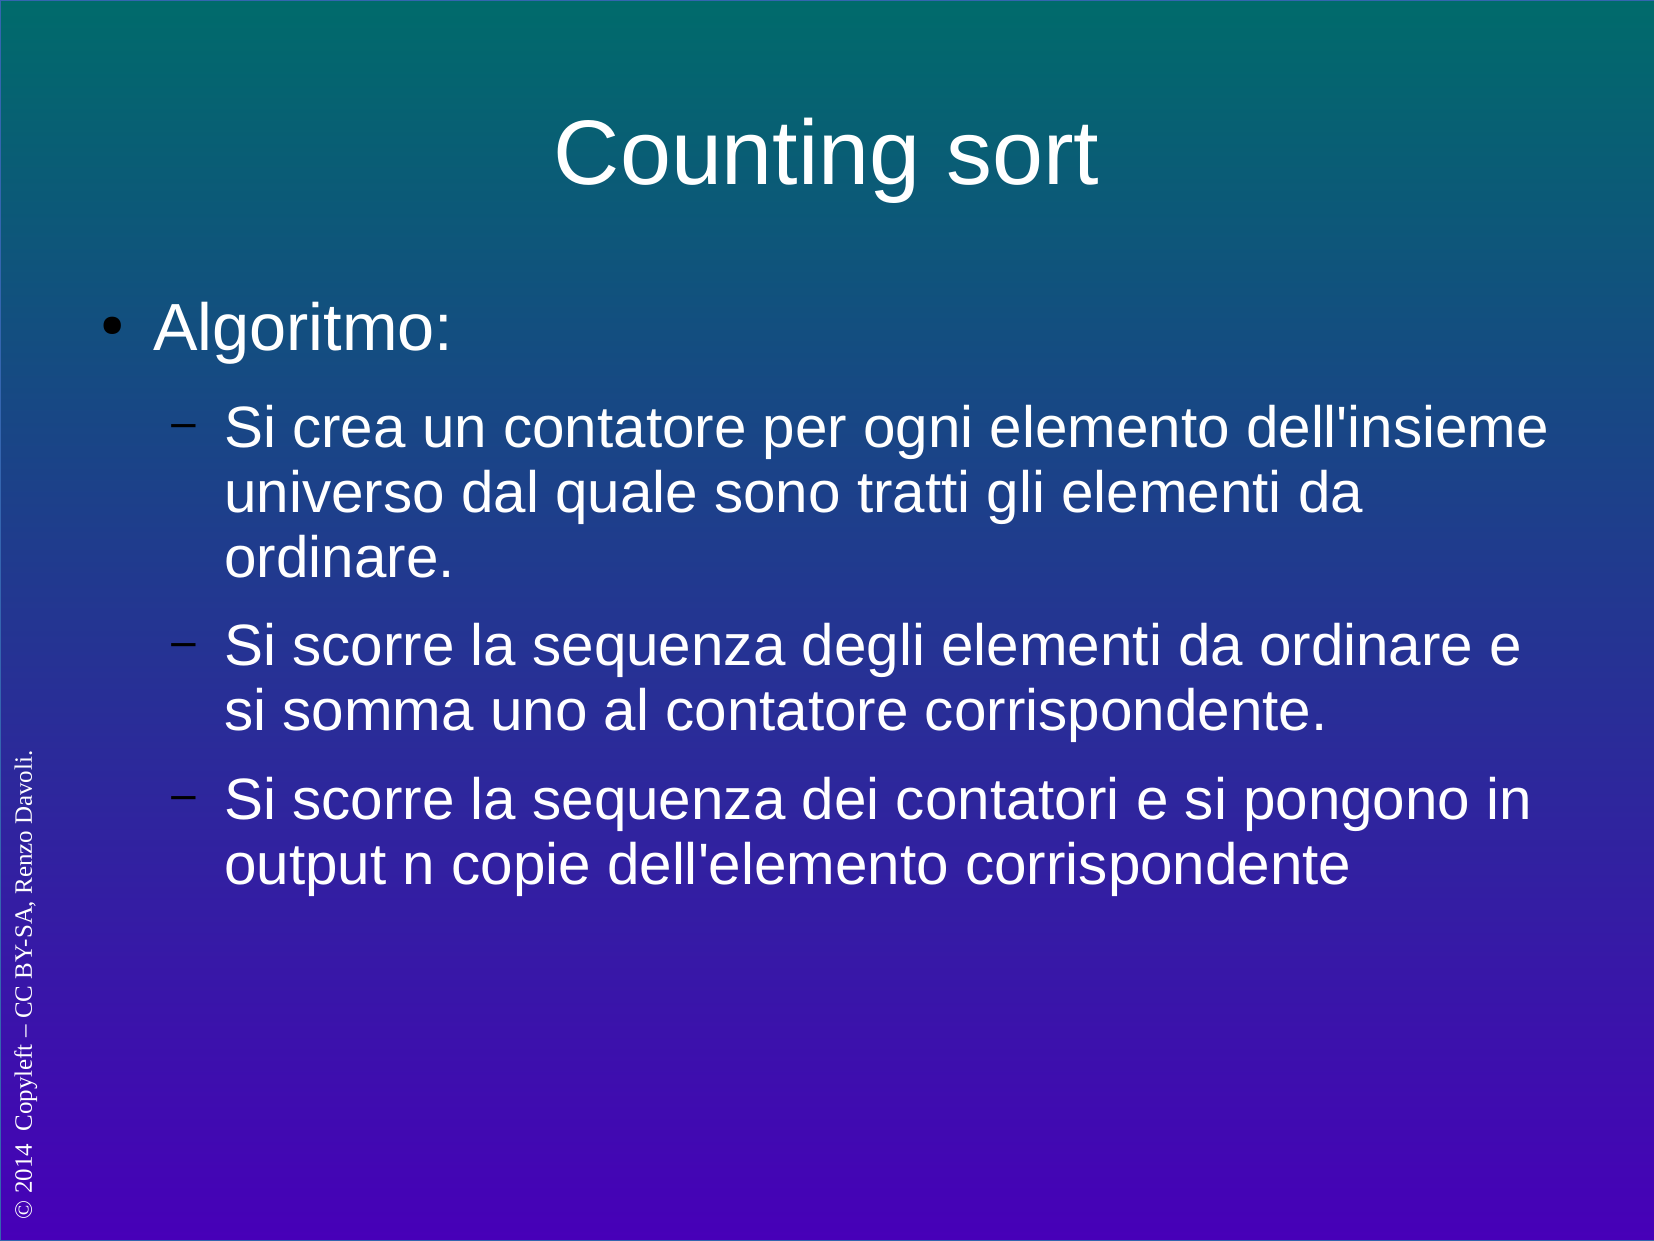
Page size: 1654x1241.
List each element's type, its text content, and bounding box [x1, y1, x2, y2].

title Counting sort [82, 49, 1571, 257]
list Algoritmo: Si crea un contatore per ogni elemento dell'insieme universo dal quale sono tratti gli elementi da ordinare. Si scorre la sequenza degli elementi da ordinare e si somma uno al contatore corrispondente. Si scorre la sequenza dei contatori e si pongono in output n copie dell'elemento corrispondente [82, 290, 1571, 1010]
